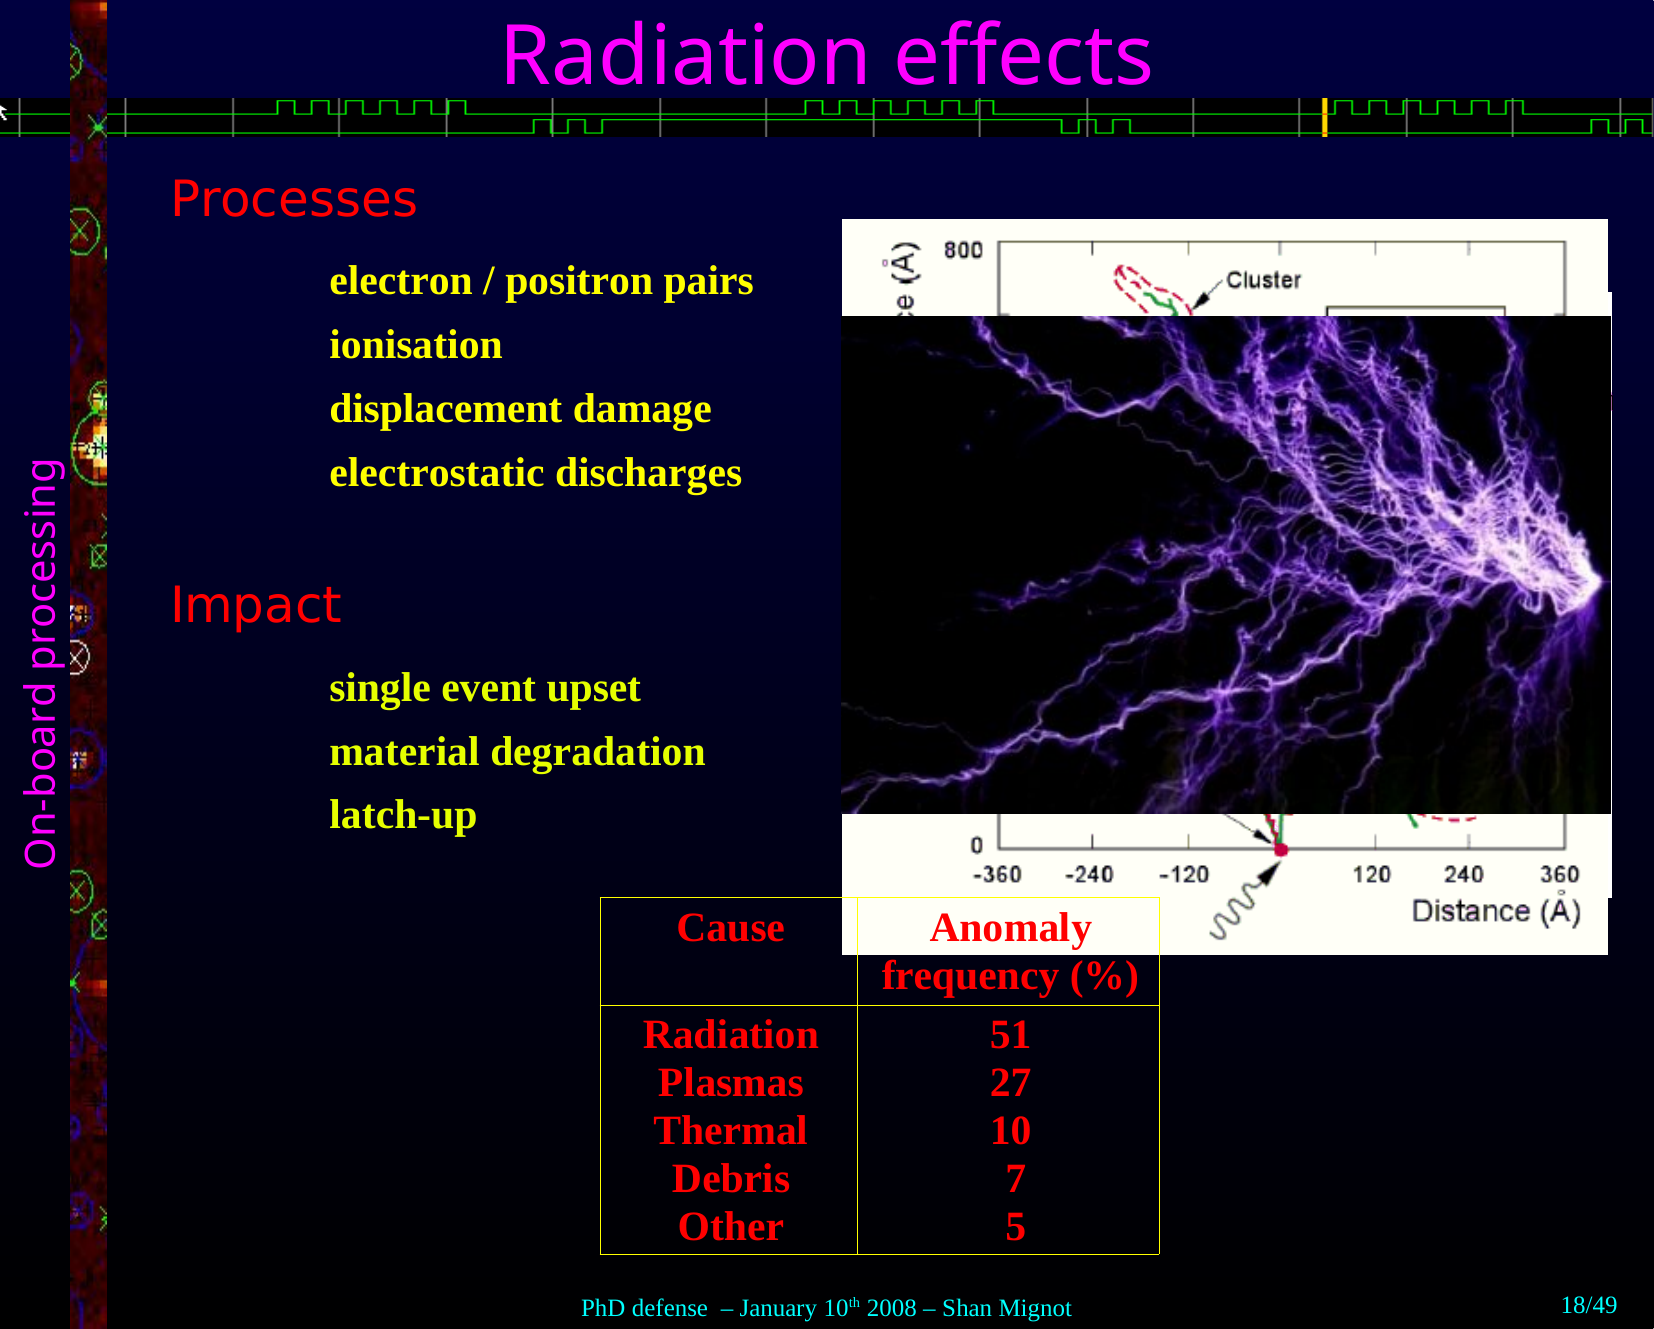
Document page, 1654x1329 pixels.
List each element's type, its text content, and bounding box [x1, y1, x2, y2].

title Radiation effects [137, 0, 1534, 163]
list Processes electron / positron pairs ionisation displacement damage electrostatic discharges Impact single event upset material degradation latch-up [152, 169, 1609, 1273]
picture [1534, 98, 1654, 137]
title On-board processing [0, 0, 137, 1329]
picture [1609, 292, 1613, 899]
chart [356, 897, 1362, 1251]
text_box PhD defense – January 10th 2008 – Shan Mignot [75, 1251, 1579, 1329]
text_box <number>/49 [1521, 1273, 1654, 1329]
